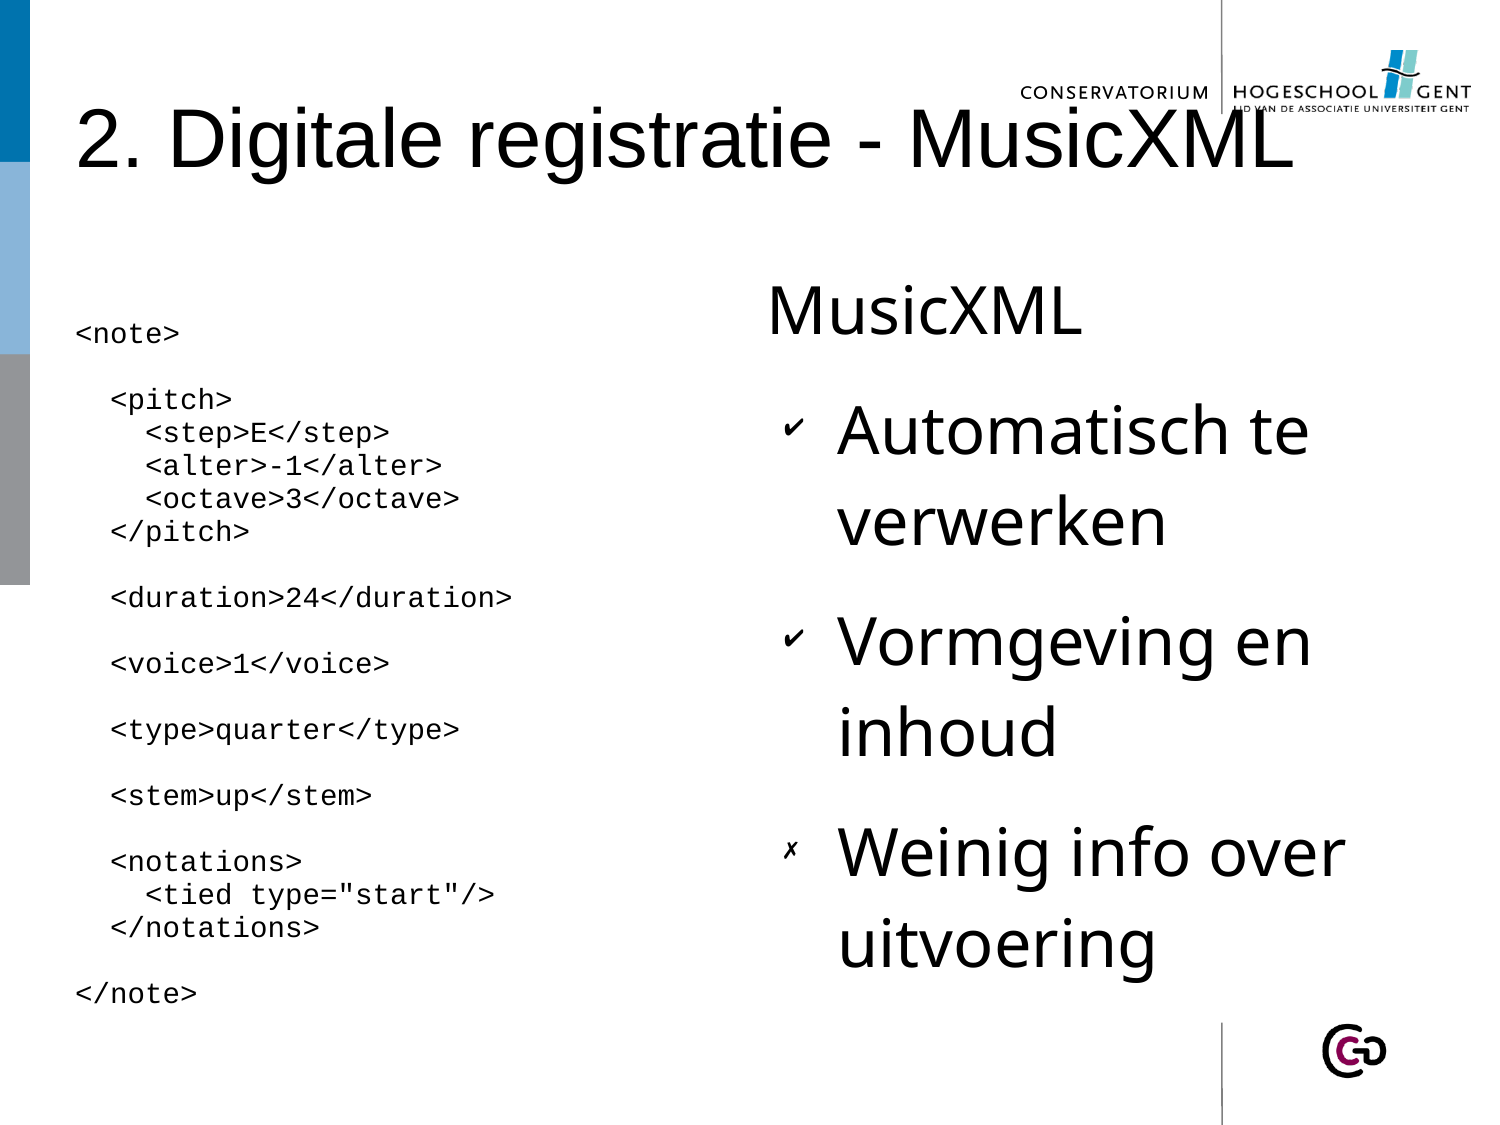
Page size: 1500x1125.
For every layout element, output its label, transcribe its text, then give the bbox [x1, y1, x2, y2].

picture [0, 162, 30, 585]
list <note> <pitch> <step>E</step> <alter>-1</alter> <octave>3</octave> </pitch> <duration>24</duration> <voice>1</voice> <type>quarter</type> <stem>up</stem> <notations> <tied type="start"/> </notations> </note> [75, 263, 734, 1013]
picture [1425, 50, 1471, 112]
list MusicXML Automatisch te verwerken Vormgeving en inhoud Weinig info over uitvoering [766, 263, 1426, 991]
picture [1298, 1011, 1410, 1090]
title 2. Digitale registratie - MusicXML [75, 44, 1425, 233]
